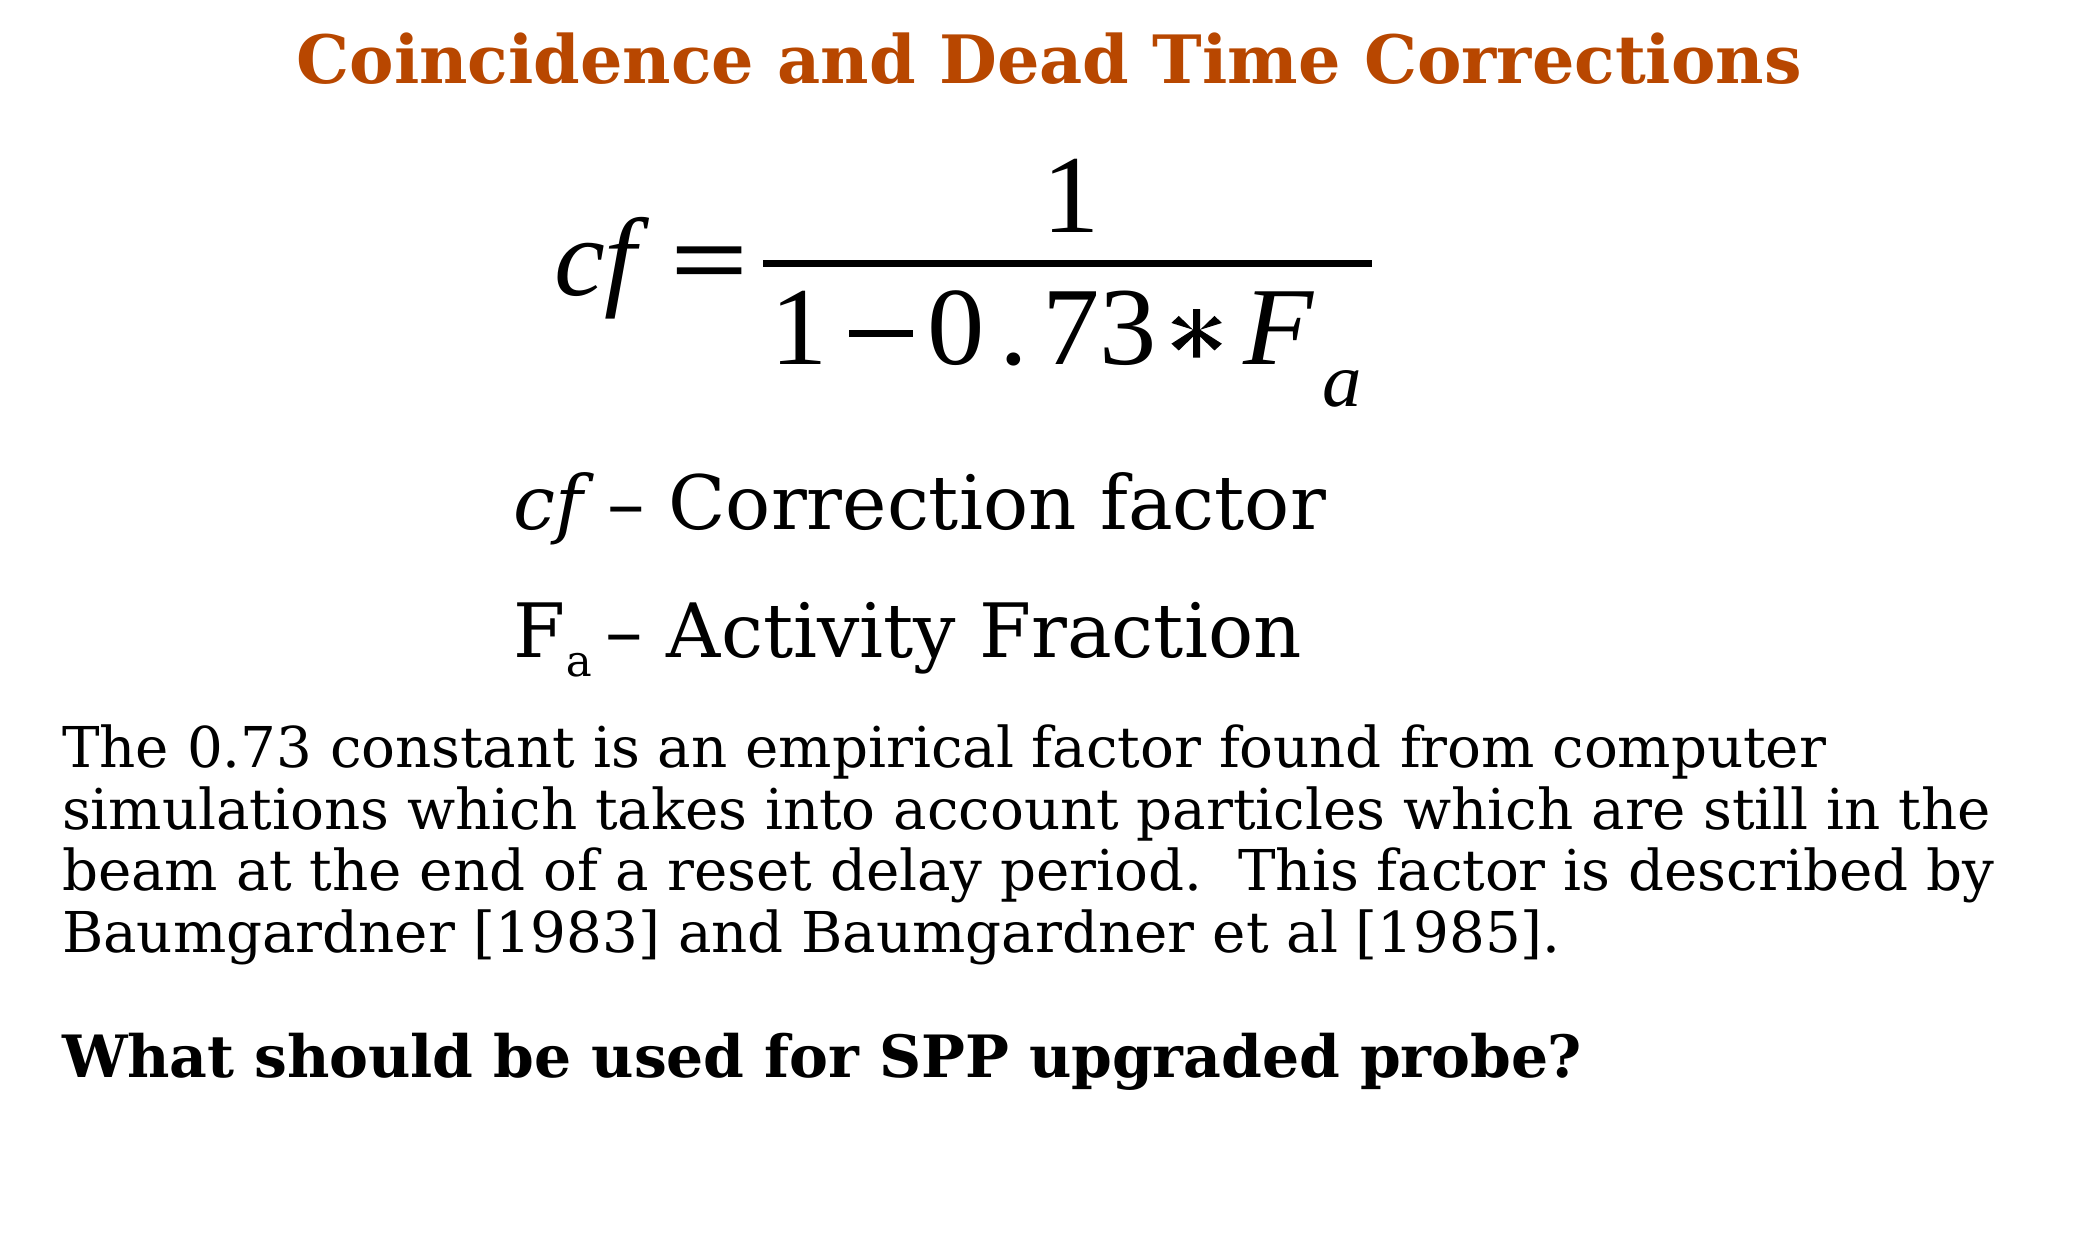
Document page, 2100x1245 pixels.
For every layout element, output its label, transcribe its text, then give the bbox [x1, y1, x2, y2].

text_box Coincidence and Dead Time Corrections [0, 17, 2100, 107]
text_box cf – Correction factor Fa – Activity Fraction [499, 456, 1572, 681]
chart [526, 135, 1416, 420]
text_box Fa – Activity Fraction [176, 498, 1987, 701]
text_box The 0.73 constant is an empirical factor found from computer simulations which takes into account particles which are still in the beam at the end of a reset delay period. This factor is described by Baumgardner [1983] and Baumgardner et al [1985]. What should be used for SPP upgraded probe? [47, 710, 2100, 1189]
